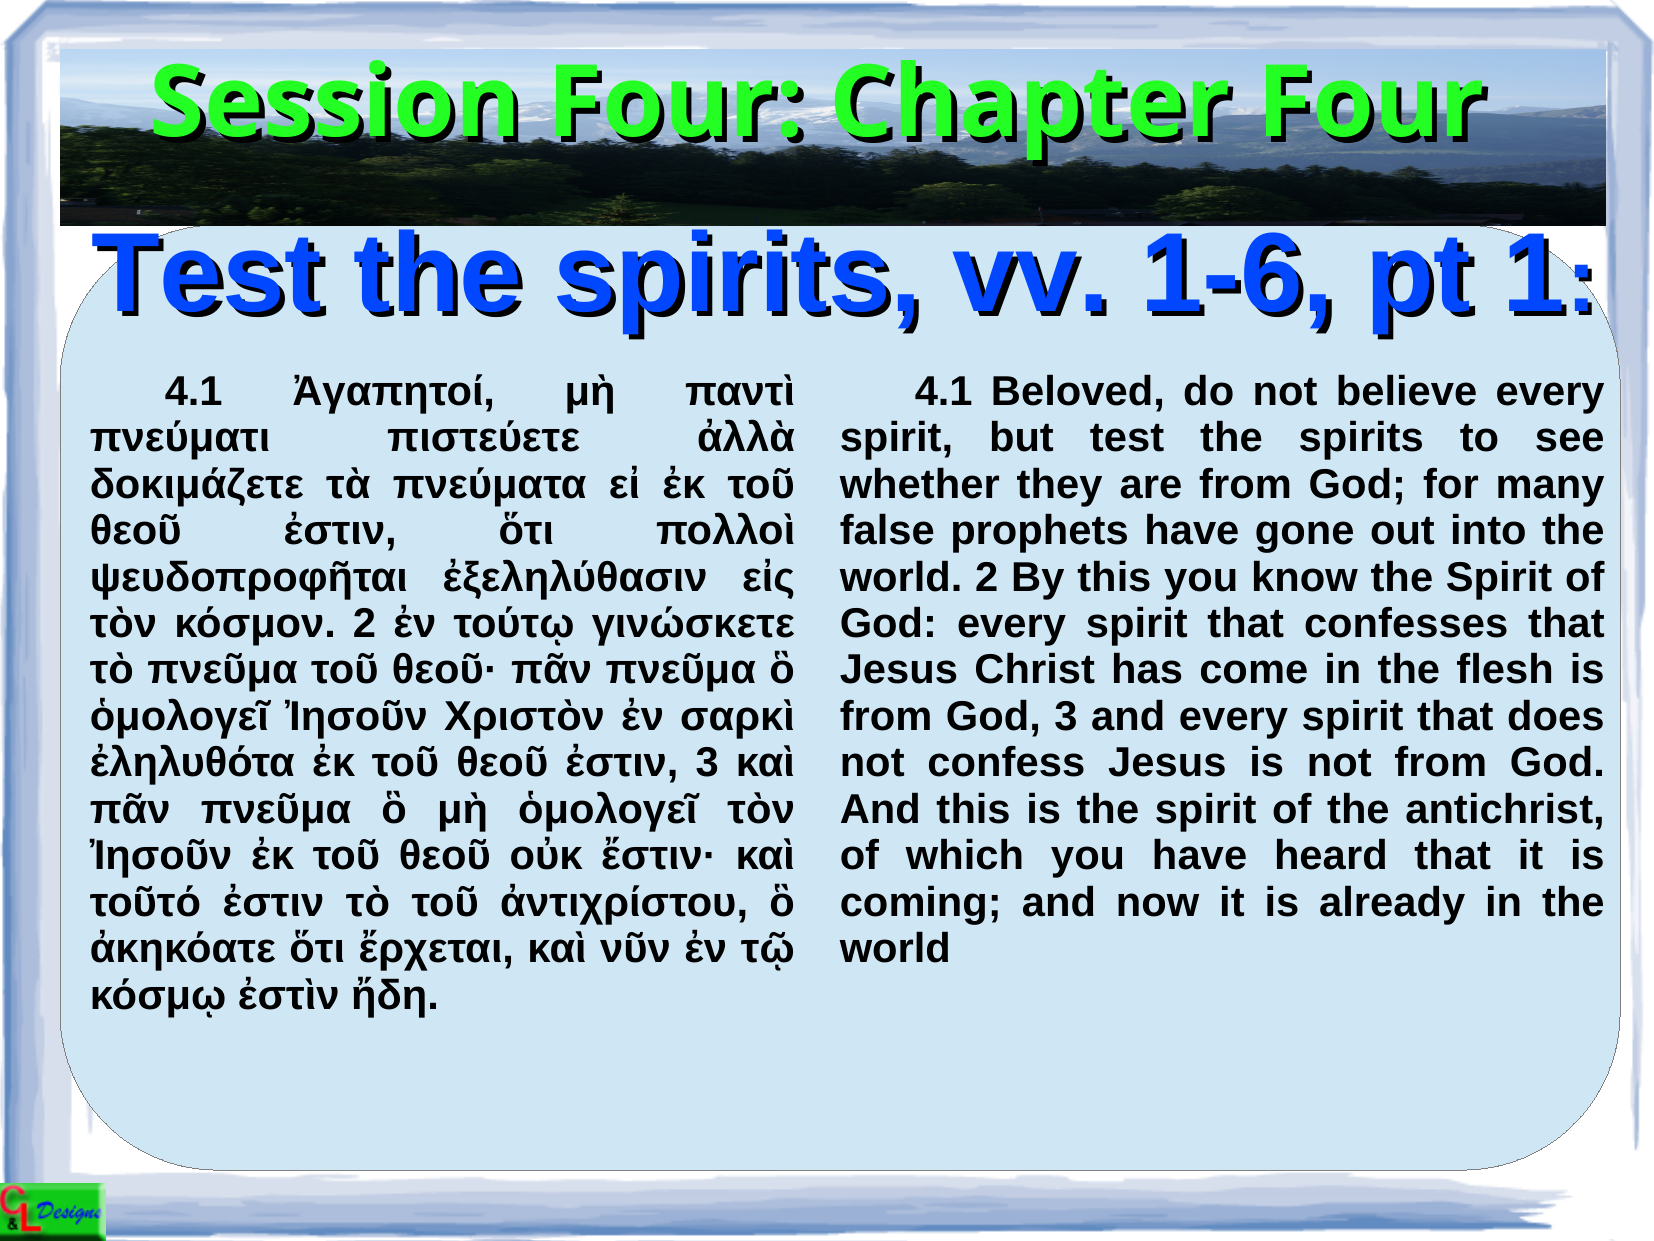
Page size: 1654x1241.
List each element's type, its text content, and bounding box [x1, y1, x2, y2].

text_box [60, 346, 1619, 1171]
title Session Four: Chapter Four [30, 15, 1606, 181]
picture [0, 0, 1654, 1241]
text_box 4.1 Beloved, do not believe every spirit, but test the spirits to see whether they are from God; for many false prophets have gone out into the world. 2 By this you know the Spirit of God: every spirit that confesses that Jesus Christ has come in the flesh is from God, 3 and every spirit that does not confess Jesus is not from God. And this is the spirit of the antichrist, of which you have heard that it is coming; and now it is already in the world [825, 360, 1621, 1230]
text_box 4.1 Ἀγαπητοί, μὴ παντὶ πνεύματι πιστεύετε ἀλλὰ δοκιμάζετε τὰ πνεύματα εἰ ἐκ τοῦ θεοῦ ἐστιν, ὅτι πολλοὶ ψευδοπροφῆται ἐξεληλύθασιν εἰς τὸν κόσμον. 2 ἐν τούτῳ γινώσκετε τὸ πνεῦμα τοῦ θεοῦ· πᾶν πνεῦμα ὃ ὁμολογεῖ Ἰησοῦν Χριστὸν ἐν σαρκὶ ἐληλυθότα ἐκ τοῦ θεοῦ ἐστιν, 3 καὶ πᾶν πνεῦμα ὃ μὴ ὁμολογεῖ τὸν Ἰησοῦν ἐκ τοῦ θεοῦ οὐκ ἔστιν· καὶ τοῦτό ἐστιν τὸ τοῦ ἀντιχρίστου, ὃ ἀκηκόατε ὅτι ἔρχεται, καὶ νῦν ἐν τῷ κόσμῳ ἐστὶν ἤδη. [75, 360, 811, 1182]
subtitle Test the spirits, vv. 1-6, pt 1: [60, 210, 1621, 346]
